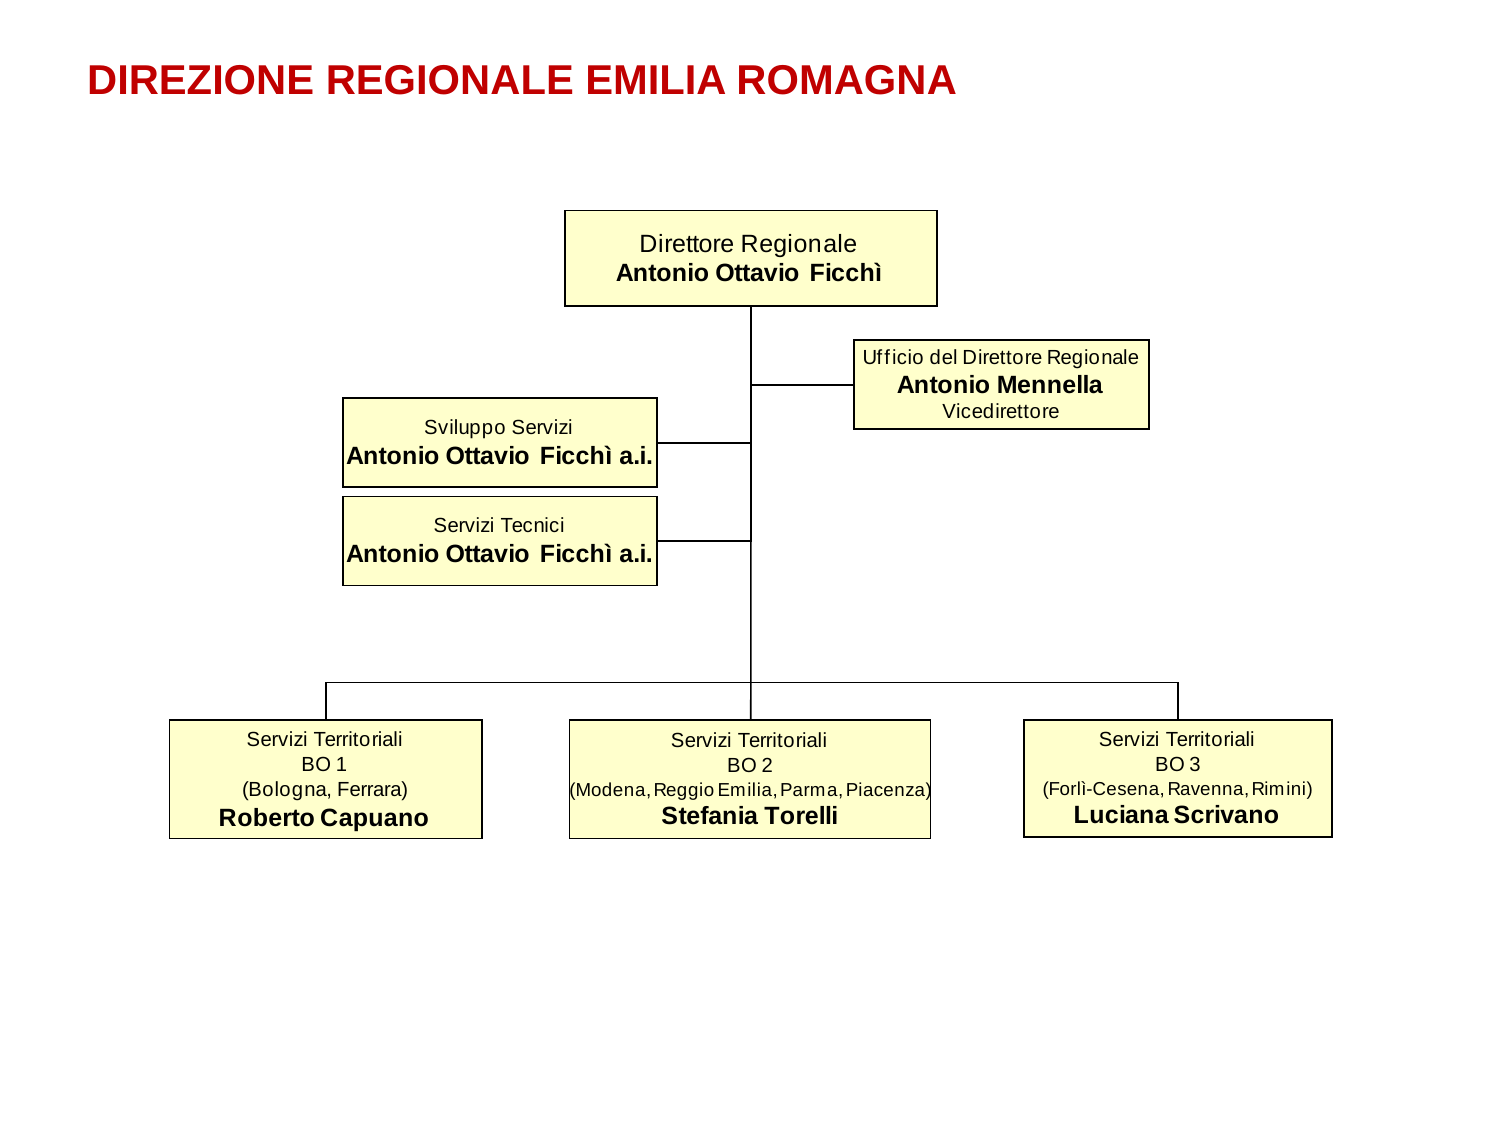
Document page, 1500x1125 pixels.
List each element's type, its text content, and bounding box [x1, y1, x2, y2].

title DIREZIONE REGIONALE EMILIA ROMAGNA [72, 45, 1462, 128]
picture [167, 208, 1333, 840]
